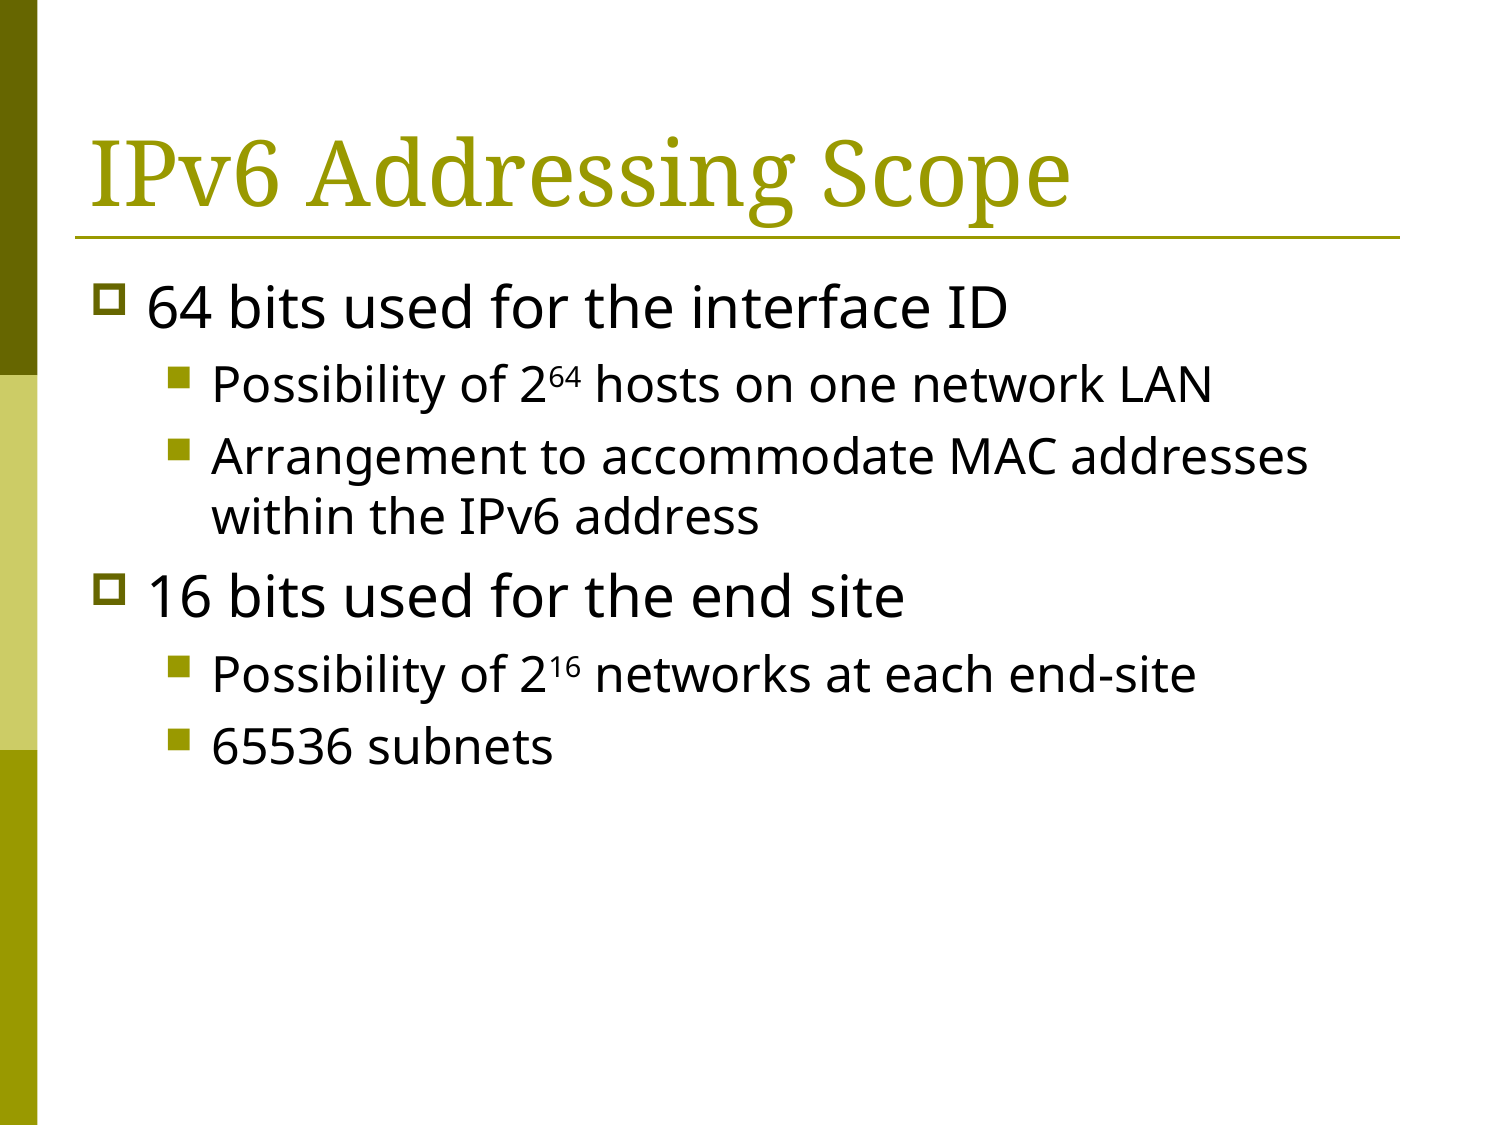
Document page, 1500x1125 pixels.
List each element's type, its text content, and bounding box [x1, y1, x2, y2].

title IPv6 Addressing Scope [75, 45, 1426, 233]
list 64 bits used for the interface ID Possibility of 264 hosts on one network LAN Arrangement to accommodate MAC addresses within the IPv6 address 16 bits used for the end site Possibility of 216 networks at each end-site 65536 subnets [75, 262, 1426, 1006]
